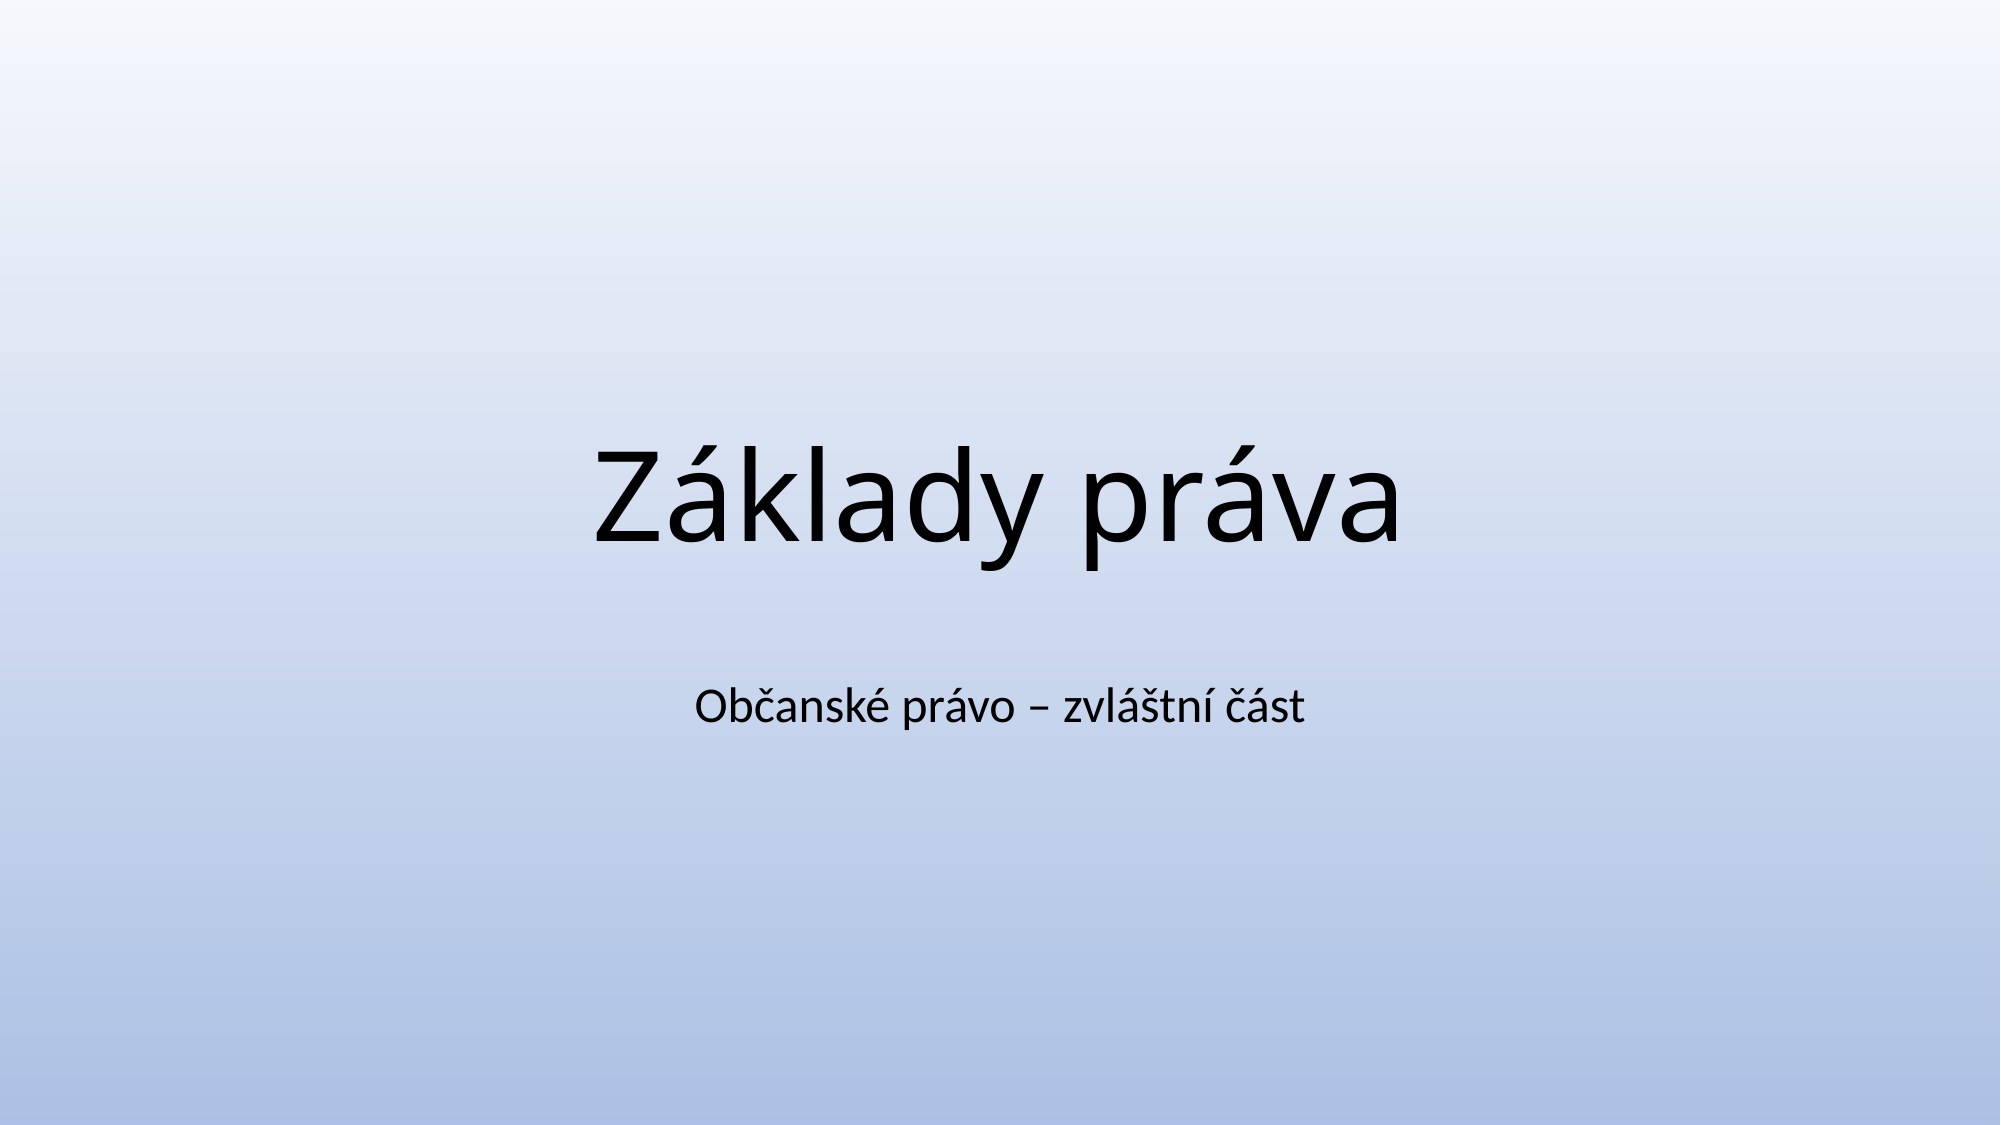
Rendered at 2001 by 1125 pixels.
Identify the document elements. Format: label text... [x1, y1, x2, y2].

subtitle Občanské právo – zvláštní část [249, 590, 1750, 863]
title Základy práva [249, 184, 1750, 576]
